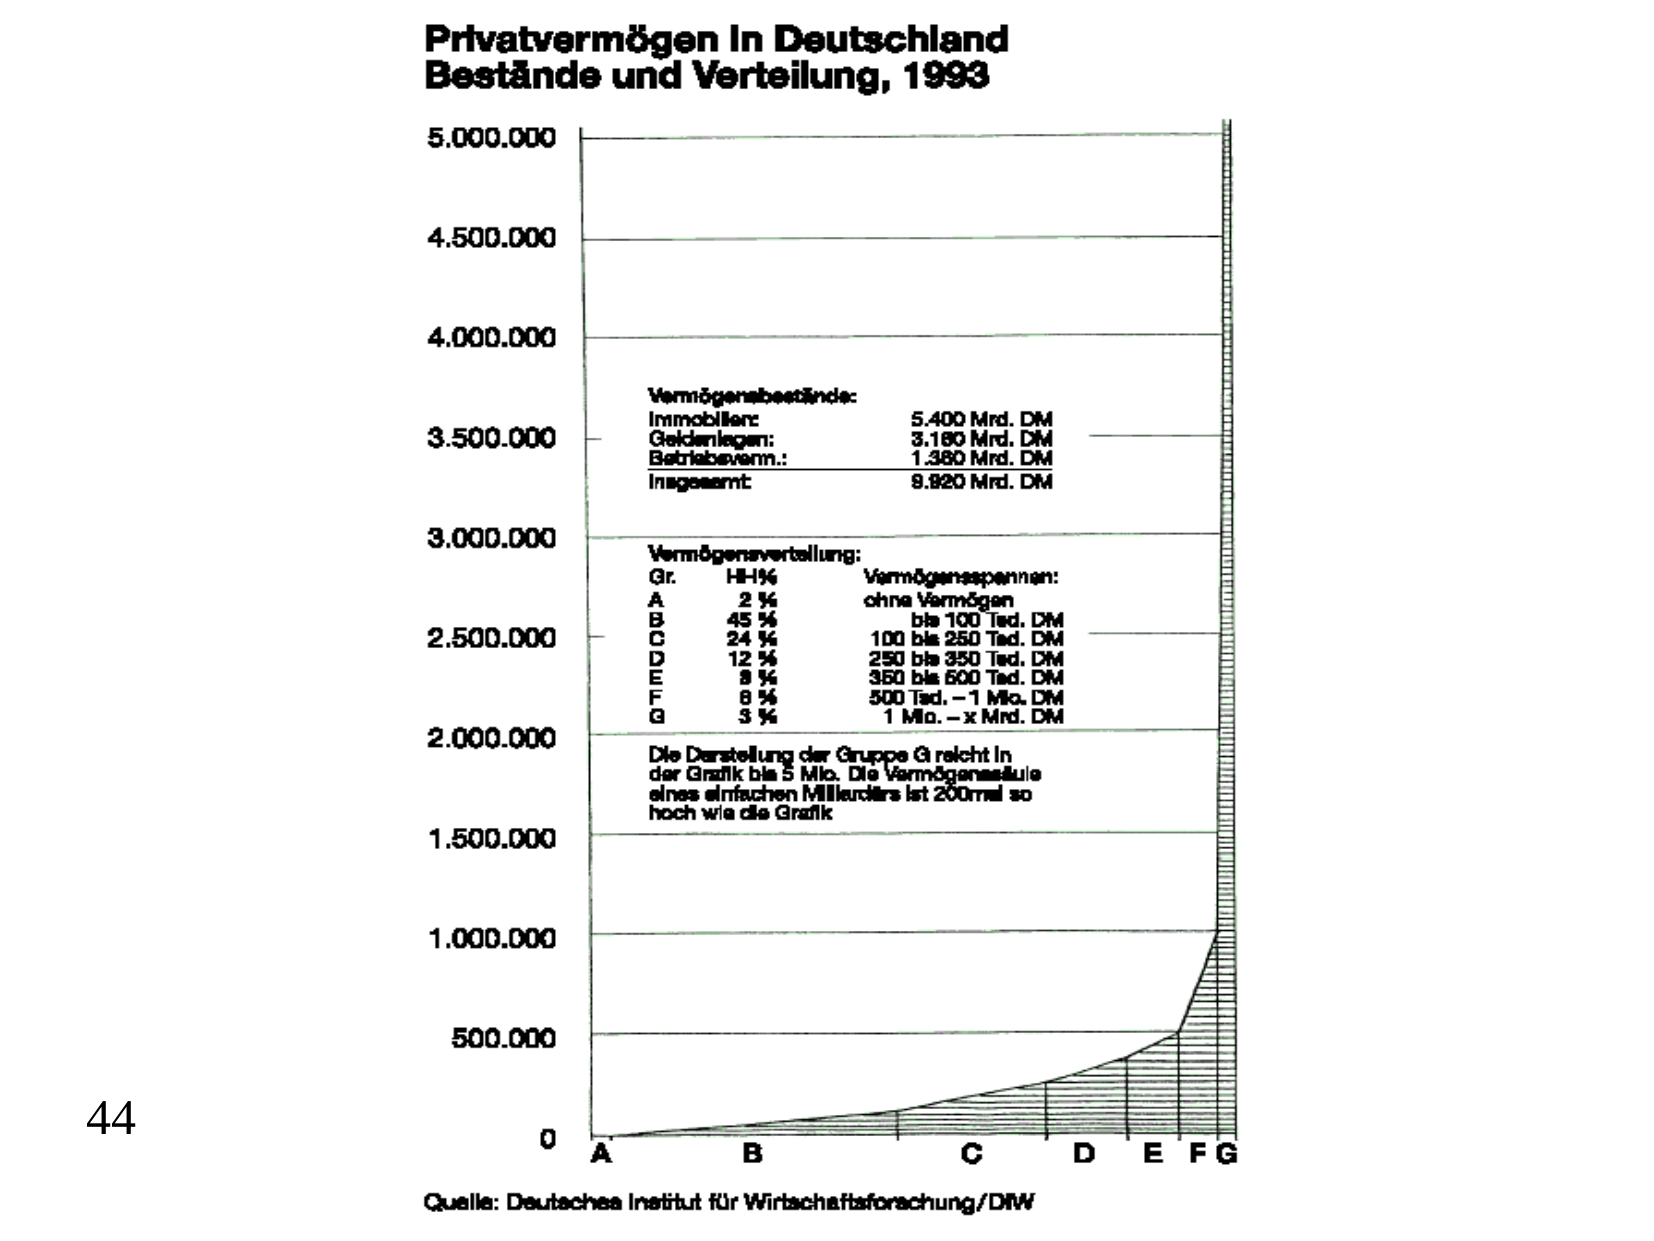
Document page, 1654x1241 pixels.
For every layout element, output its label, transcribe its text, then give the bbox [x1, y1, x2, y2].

text_box <Foliennummer> [86, 1089, 438, 1151]
picture [397, 8, 1289, 1239]
